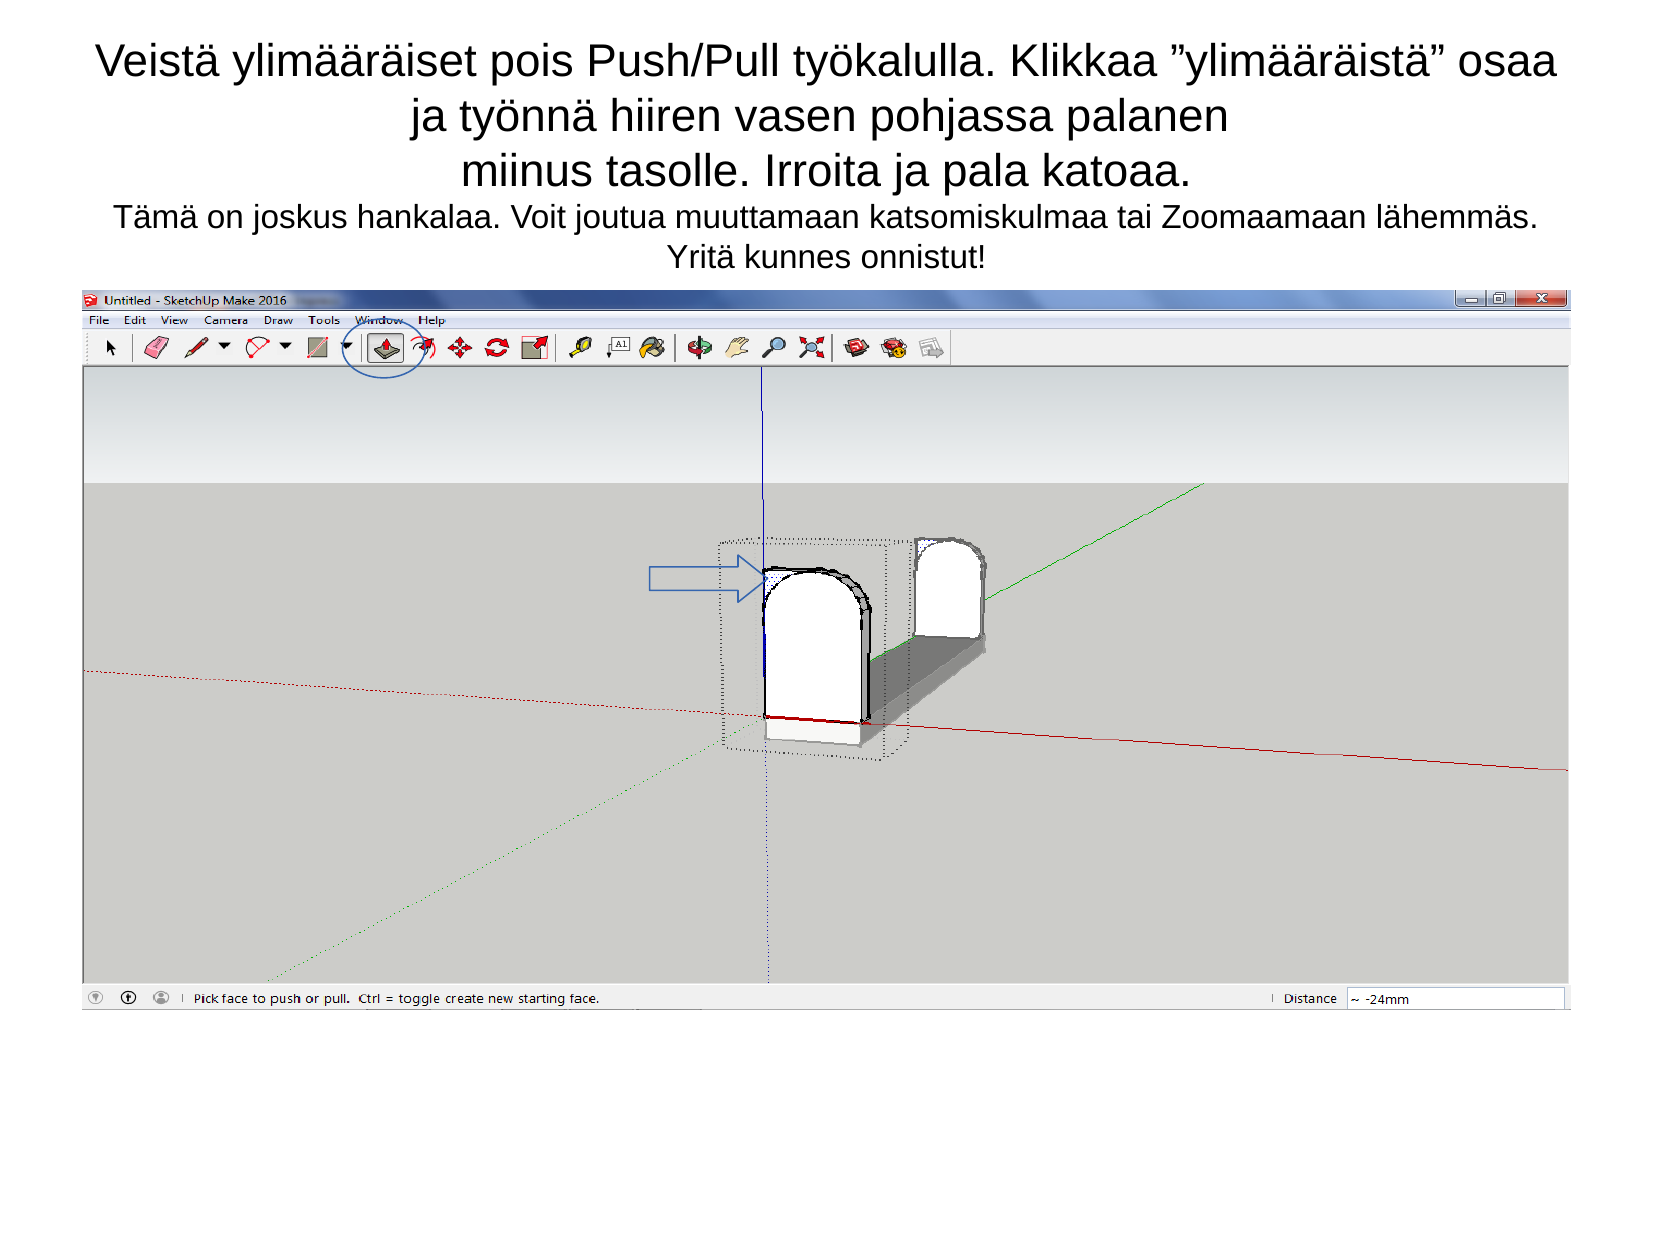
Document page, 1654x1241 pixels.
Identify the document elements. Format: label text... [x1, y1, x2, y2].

text_box Veistä ylimääräiset pois Push/Pull työkalulla. Klikkaa ”ylimääräistä” osaa ja työnnä hiiren vasen pohjassa palanen miinus tasolle. Irroita ja pala katoaa. Tämä on joskus hankalaa. Voit joutua muuttamaan katsomiskulmaa tai Zoomaamaan lähemmäs. Yritä kunnes onnistut! [82, 33, 1571, 273]
picture [82, 290, 1571, 1010]
